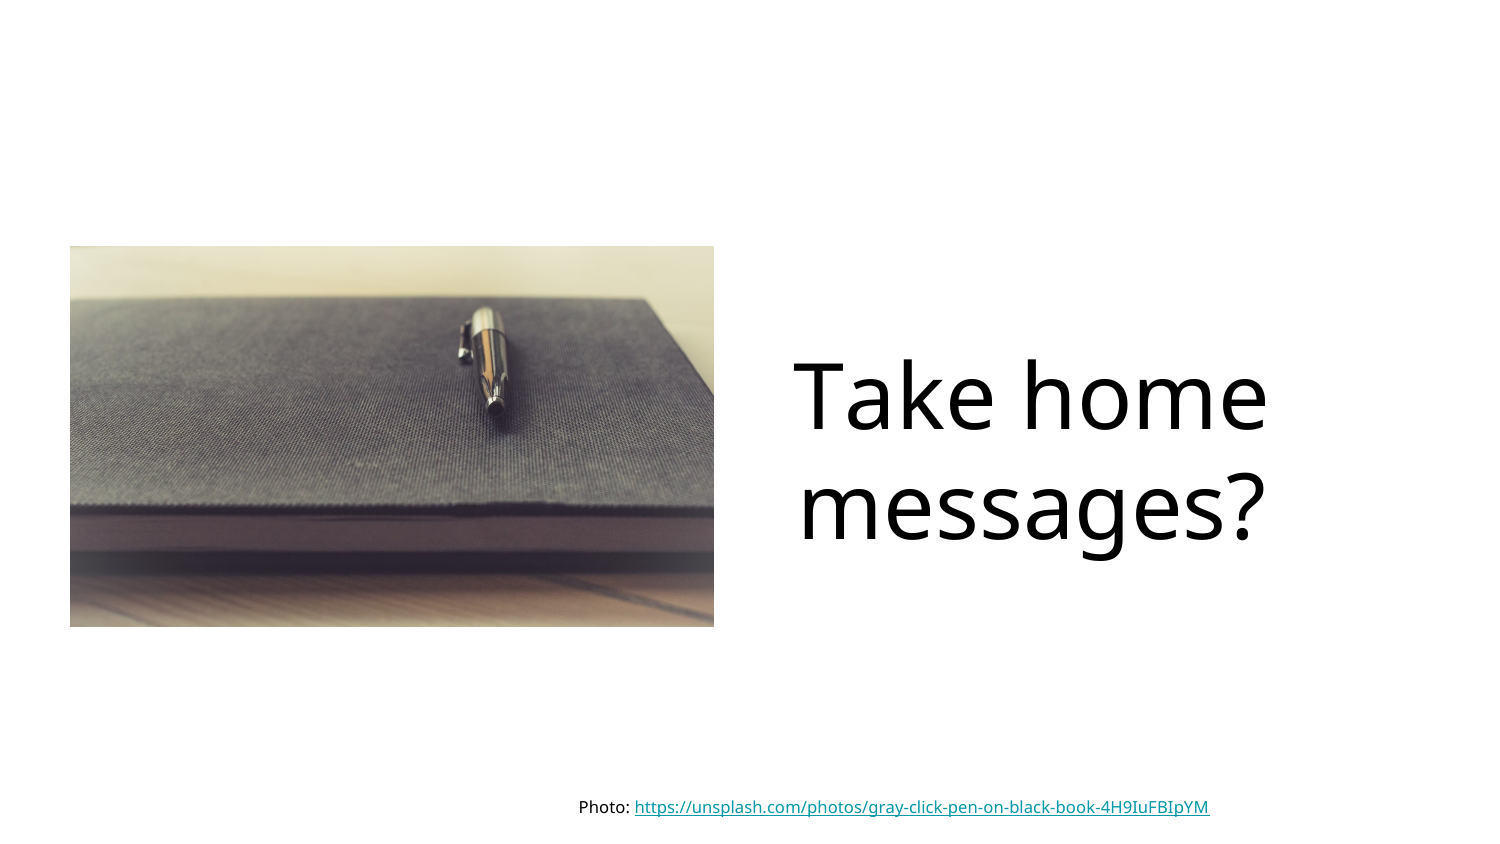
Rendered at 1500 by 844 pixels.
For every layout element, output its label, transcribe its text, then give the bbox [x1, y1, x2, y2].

picture [70, 246, 714, 627]
text_box Photo: https://unsplash.com/photos/gray-click-pen-on-black-book-4H9IuFBIpYM [563, 781, 1484, 833]
title Take home messages? [581, 236, 1484, 573]
